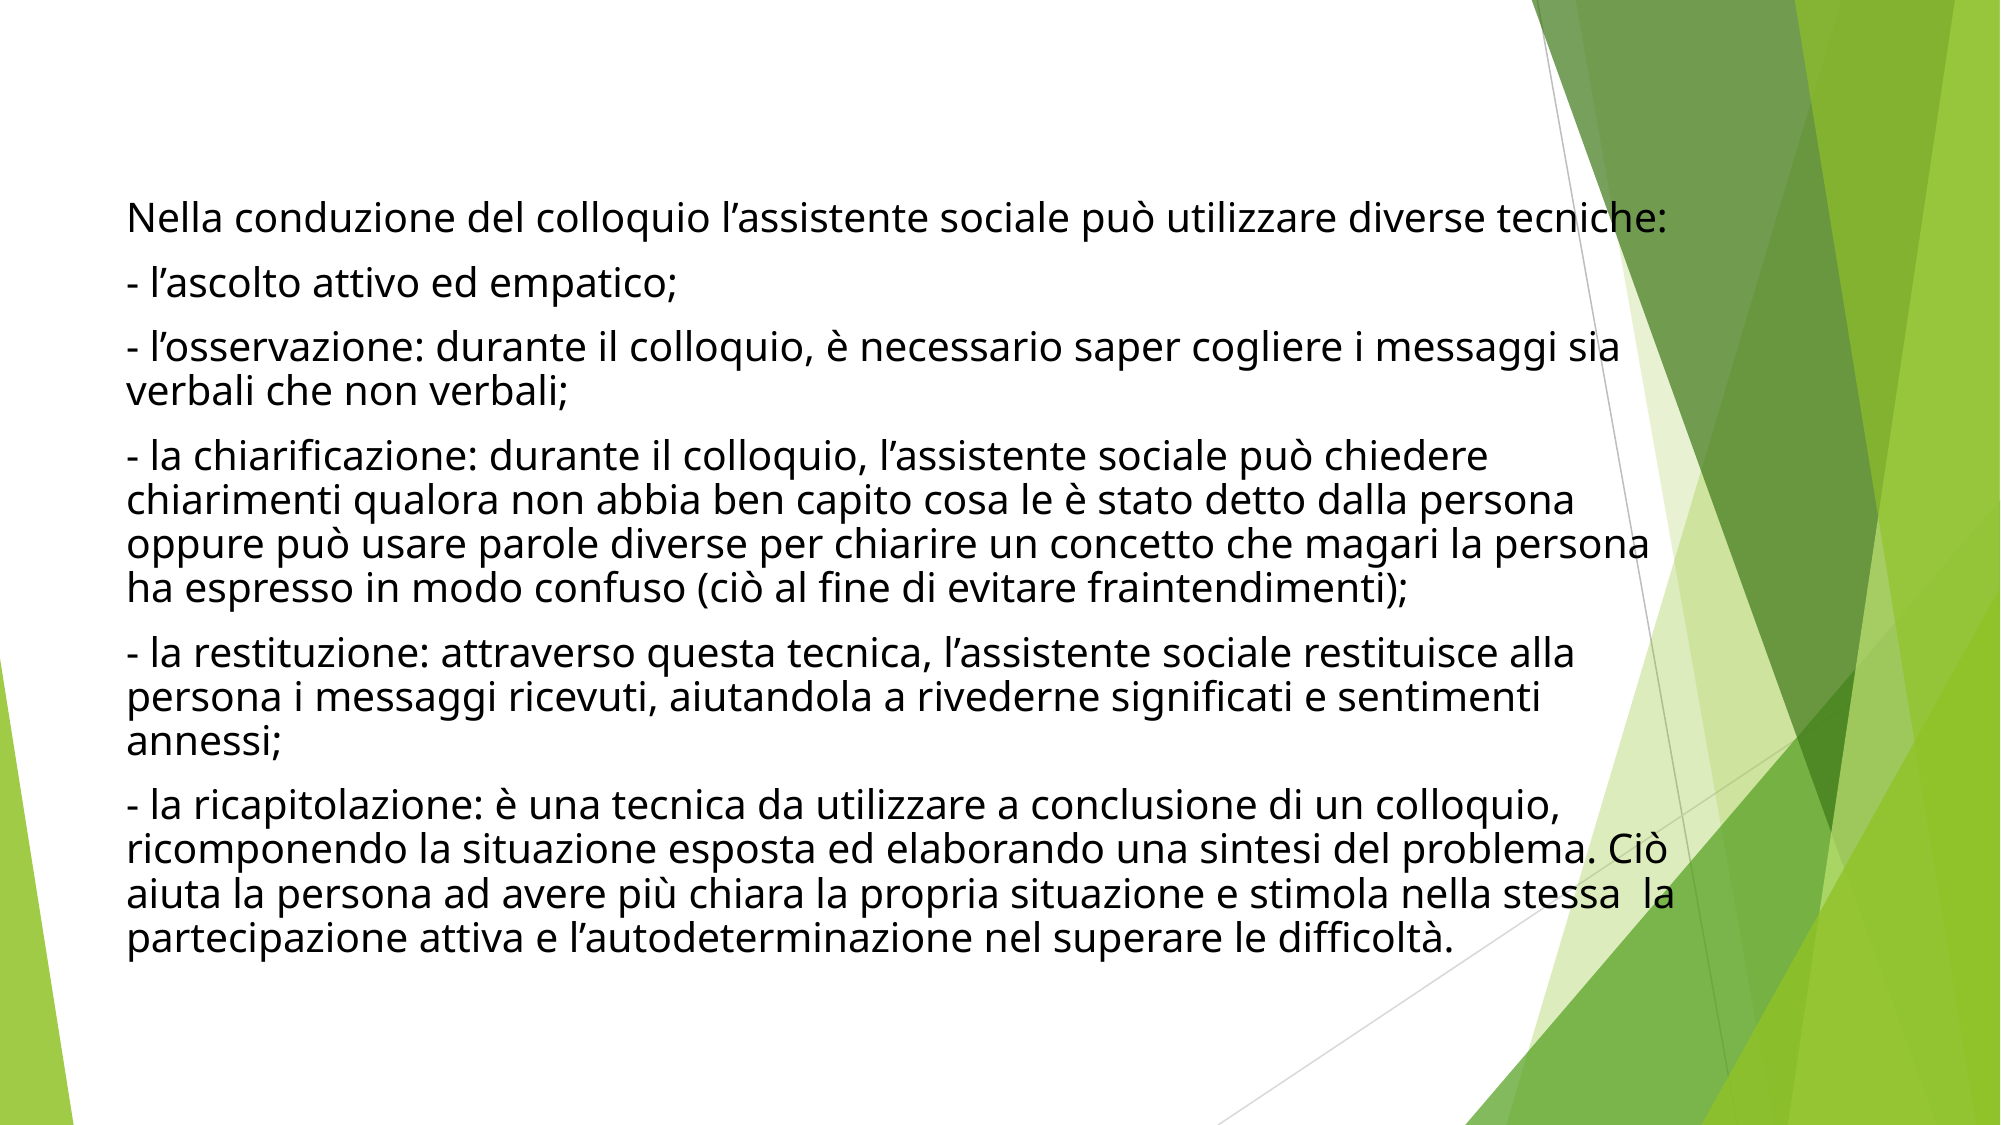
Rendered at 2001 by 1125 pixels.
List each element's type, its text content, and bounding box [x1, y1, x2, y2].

list Nella conduzione del colloquio l’assistente sociale può utilizzare diverse tecniche: - l’ascolto attivo ed empatico; - l’osservazione: durante il colloquio, è necessario saper cogliere i messaggi sia verbali che non verbali; - la chiarificazione: durante il colloquio, l’assistente sociale può chiedere chiarimenti qualora non abbia ben capito cosa le è stato detto dalla persona oppure può usare parole diverse per chiarire un concetto che magari la persona ha espresso in modo confuso (ciò al fine di evitare fraintendimenti); - la restituzione: attraverso questa tecnica, l’assistente sociale restituisce alla persona i messaggi ricevuti, aiutandola a rivederne significati e sentimenti annessi; - la ricapitolazione: è una tecnica da utilizzare a conclusione di un colloquio, ricomponendo la situazione esposta ed elaborando una sintesi del problema. Ciò aiuta la persona ad avere più chiara la propria situazione e stimola nella stessa la partecipazione attiva e l’autodeterminazione nel superare le difficoltà. [111, 189, 1694, 992]
